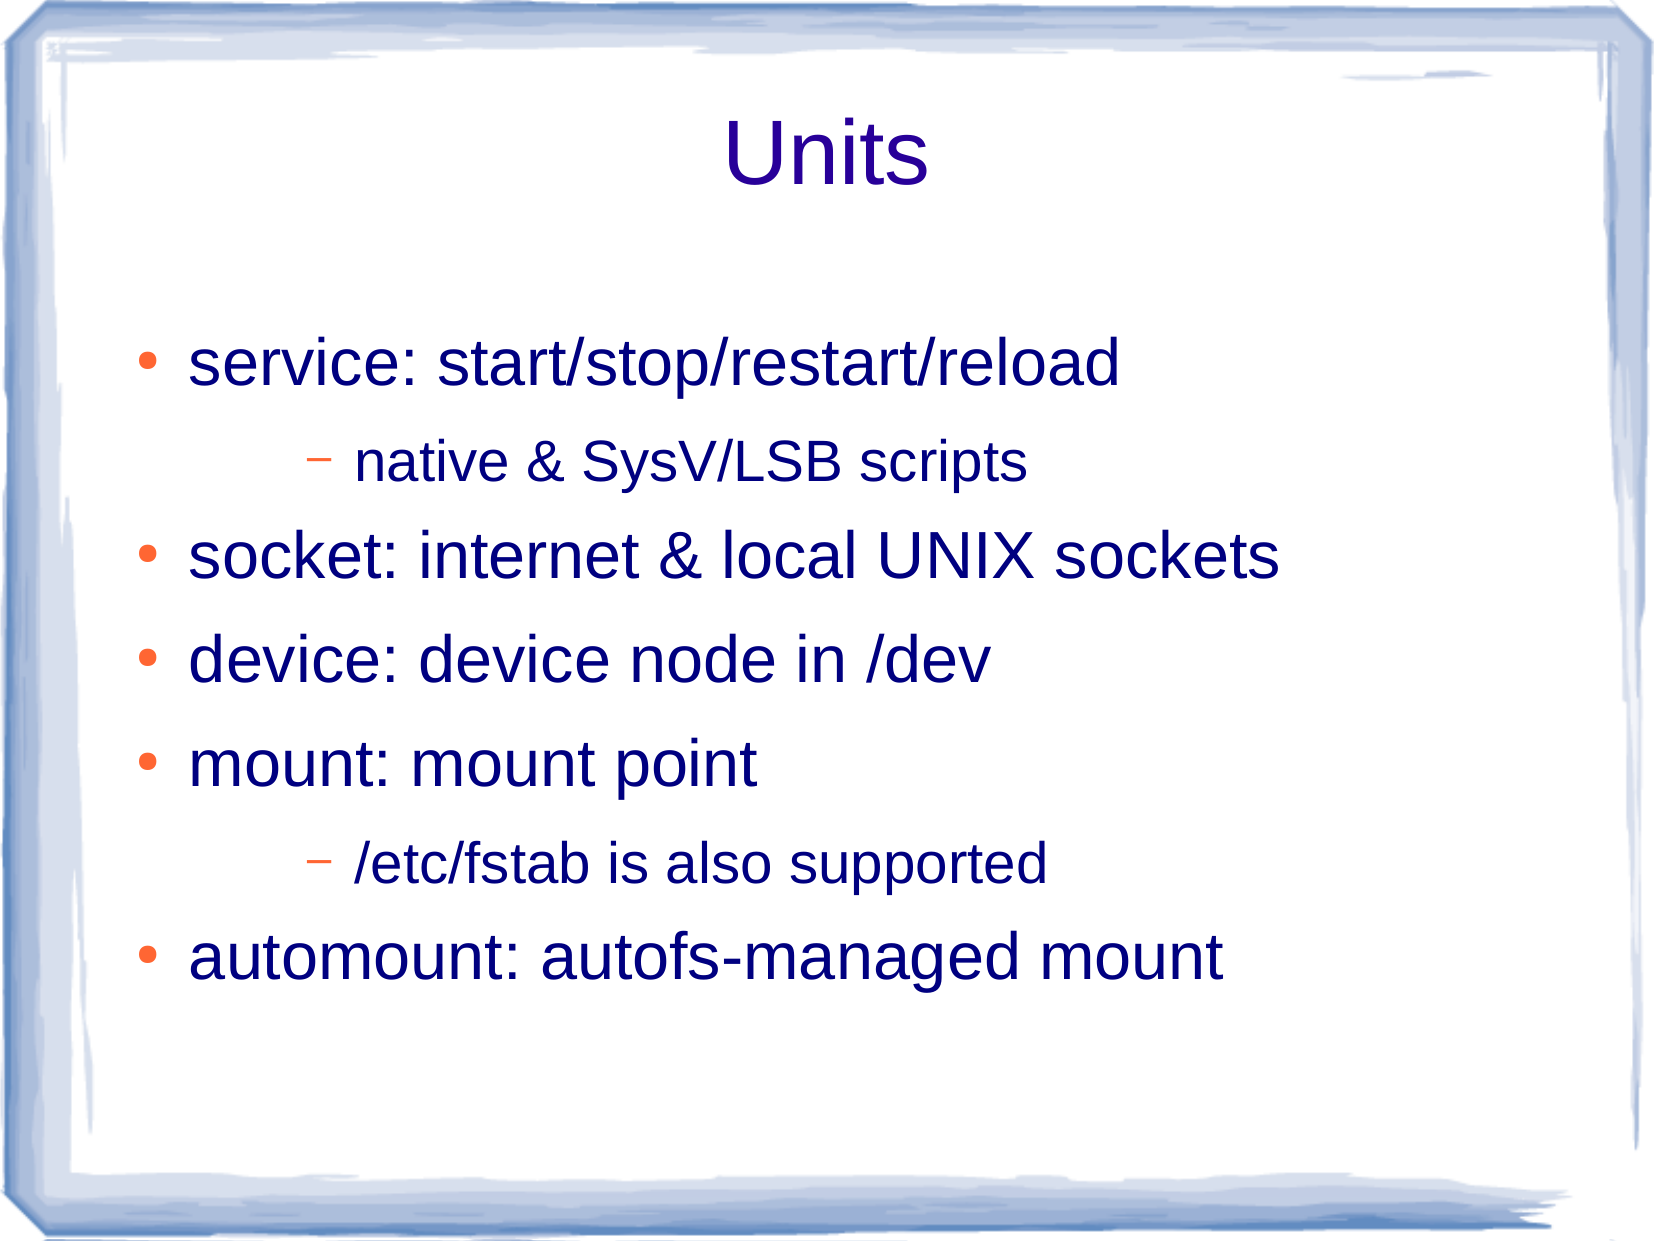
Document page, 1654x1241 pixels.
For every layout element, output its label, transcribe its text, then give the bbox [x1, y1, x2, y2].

list service: start/stop/restart/reload native & SysV/LSB scripts socket: internet & local UNIX sockets device: device node in /dev mount: mount point /etc/fstab is also supported automount: autofs-managed mount [118, 324, 1571, 995]
picture [0, 0, 1654, 1241]
title Units [82, 56, 1571, 250]
